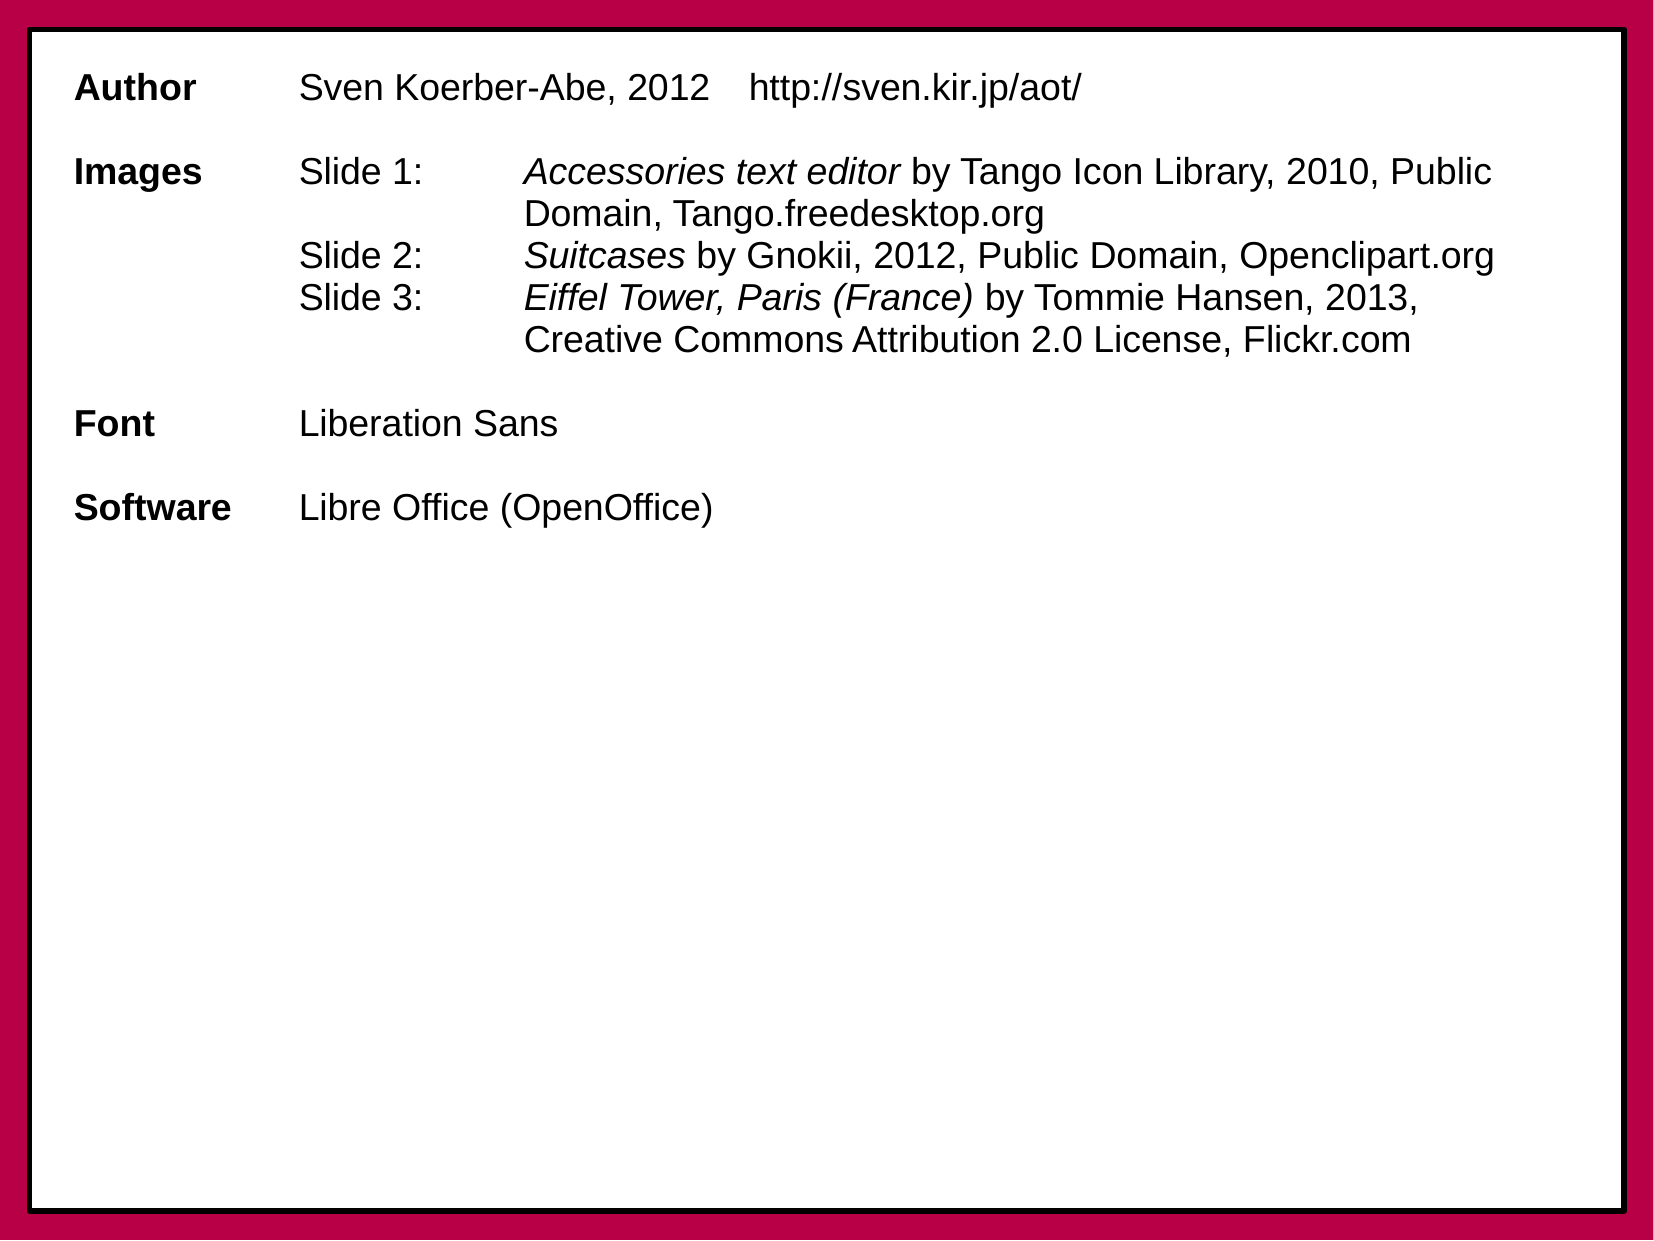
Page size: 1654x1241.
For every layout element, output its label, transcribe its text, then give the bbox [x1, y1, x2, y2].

text_box [29, 29, 1625, 1211]
text_box Author Sven Koerber-Abe, 2012 http://sven.kir.jp/aot/ Images Slide 1: Accessories text editor by Tango Icon Library, 2010, Public Domain, Tango.freedesktop.org Slide 2: Suitcases by Gnokii, 2012, Public Domain, Openclipart.org Slide 3: Eiffel Tower, Paris (France) by Tommie Hansen, 2013, Creative Commons Attribution 2.0 License, Flickr.com Font Liberation Sans Software Libre Office (OpenOffice) [59, 59, 1595, 602]
